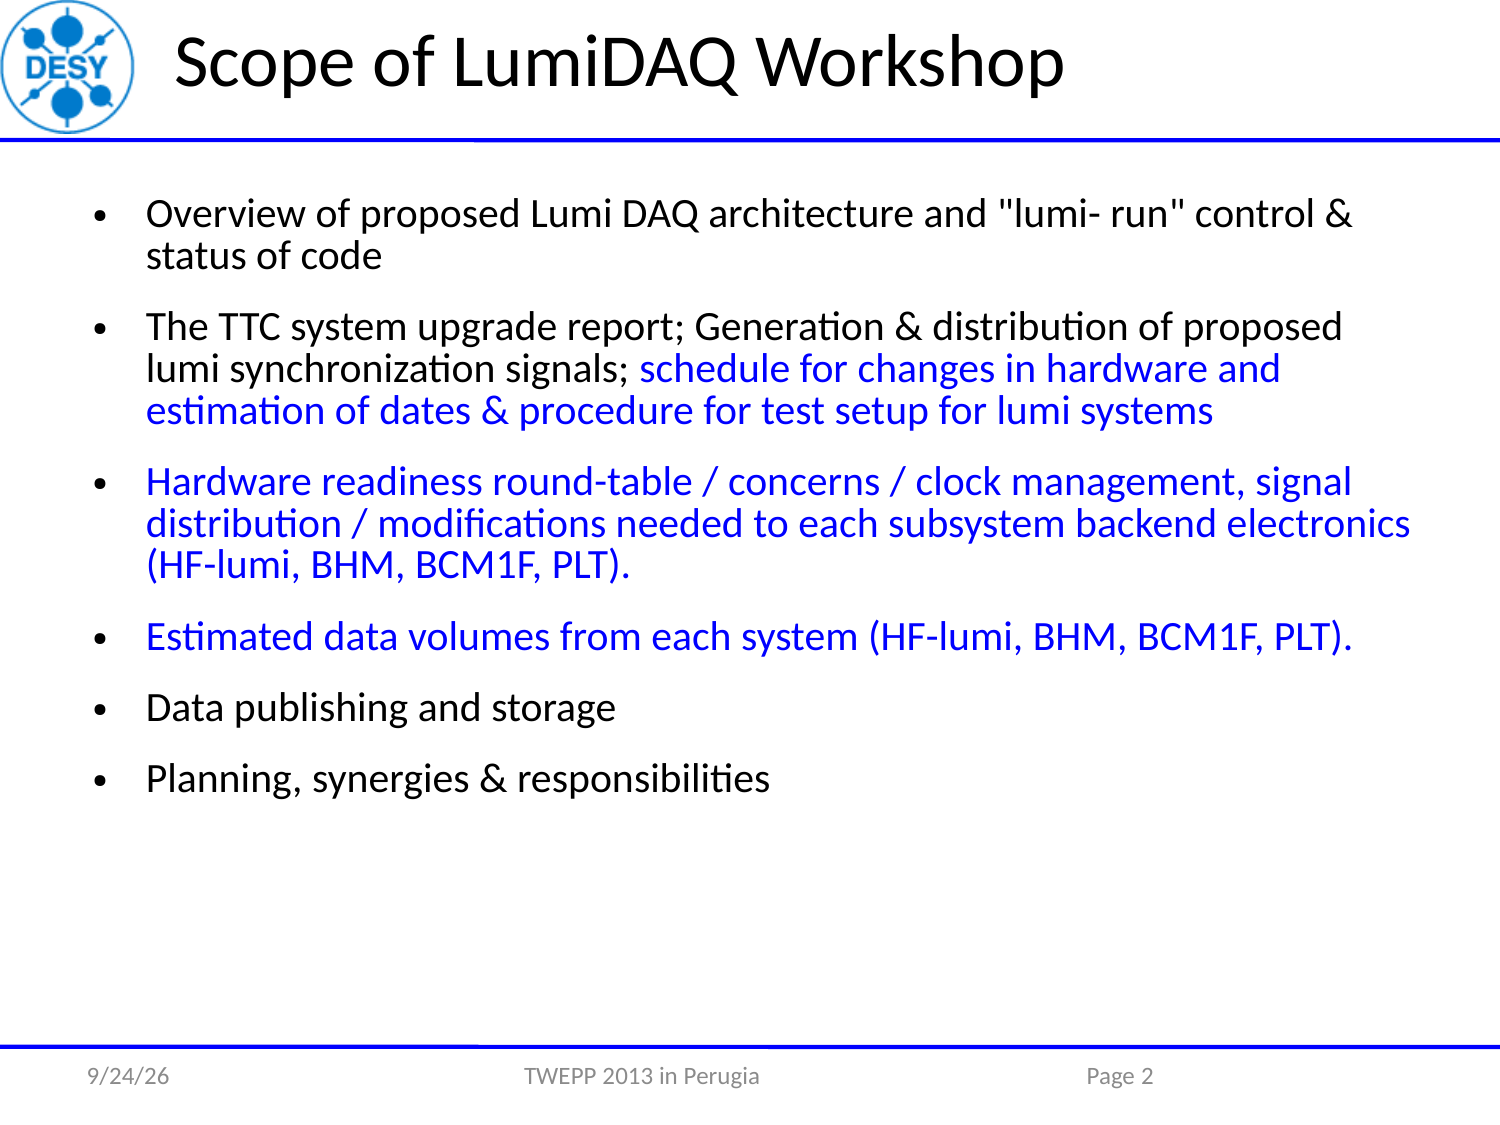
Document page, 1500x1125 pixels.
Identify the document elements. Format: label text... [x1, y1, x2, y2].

picture [0, 0, 136, 134]
list Overview of proposed Lumi DAQ architecture and "lumi- run" control & status of code The TTC system upgrade report; Generation & distribution of proposed lumi synchronization signals; schedule for changes in hardware and estimation of dates & procedure for test setup for lumi systems Hardware readiness round-table / concerns / clock management, signal distribution / modifications needed to each subsystem backend electronics (HF-lumi, BHM, BCM1F, PLT). Estimated data volumes from each system (HF-lumi, BHM, BCM1F, PLT). Data publishing and storage Planning, synergies & responsibilities [75, 196, 1425, 1023]
title Scope of LumiDAQ Workshop [147, 23, 1376, 111]
